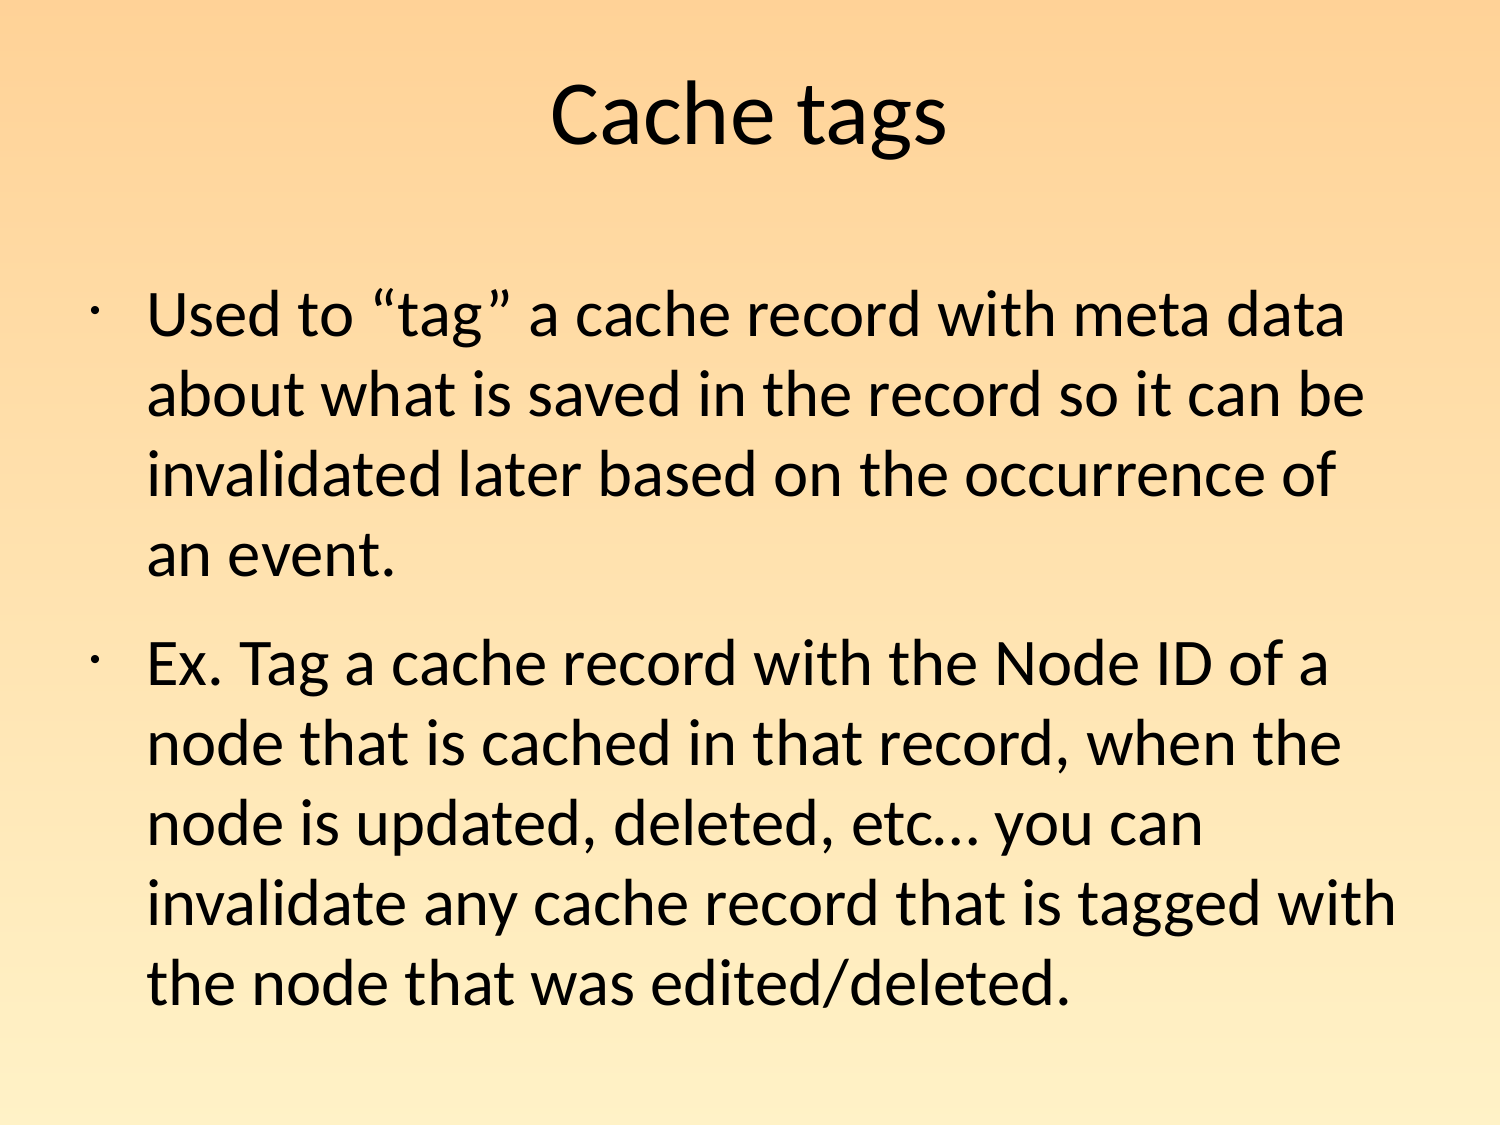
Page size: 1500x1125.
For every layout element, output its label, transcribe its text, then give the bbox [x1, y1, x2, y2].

title Cache tags [75, 45, 1425, 233]
list Used to “tag” a cache record with meta data about what is saved in the record so it can be invalidated later based on the occurrence of an event. Ex. Tag a cache record with the Node ID of a node that is cached in that record, when the node is updated, deleted, etc… you can invalidate any cache record that is tagged with the node that was edited/deleted. [75, 262, 1425, 1005]
